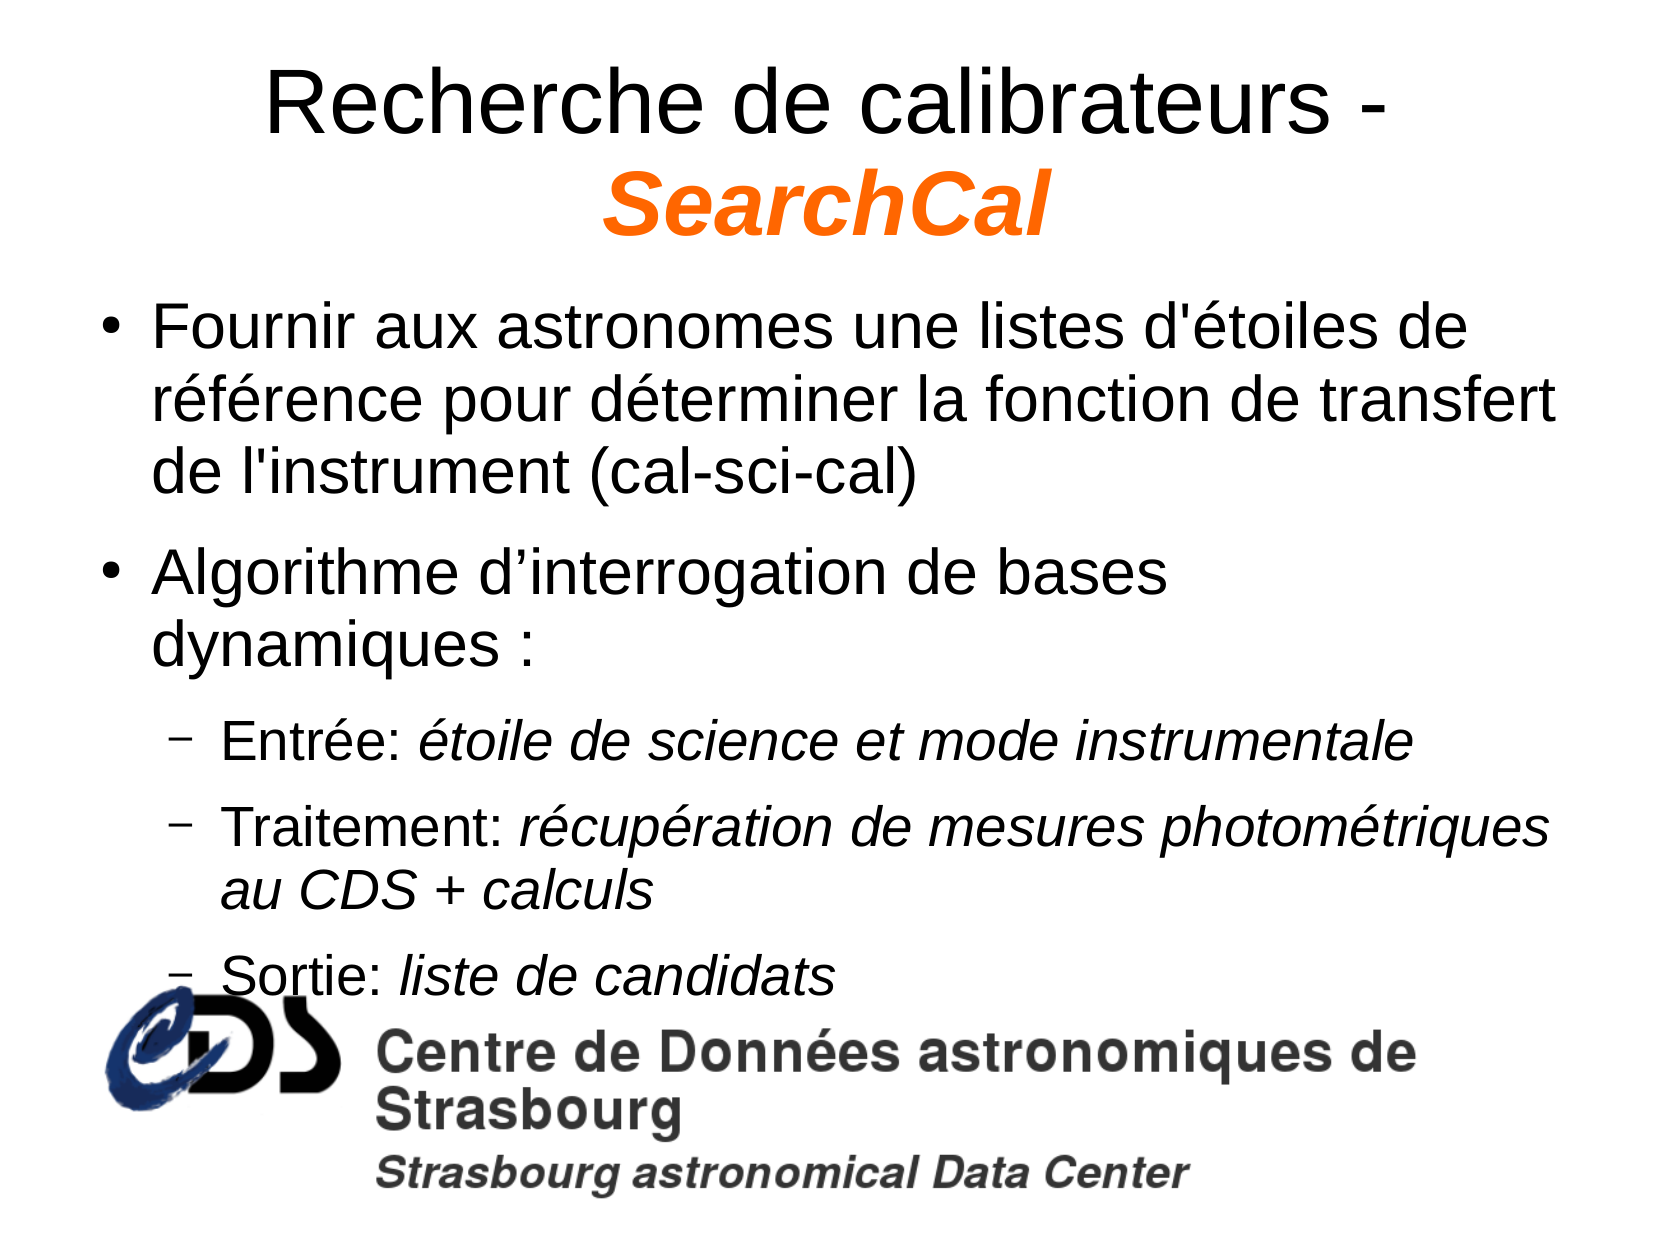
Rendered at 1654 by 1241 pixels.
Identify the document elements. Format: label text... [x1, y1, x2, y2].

title Recherche de calibrateurs - SearchCal [82, 49, 1571, 257]
list Fournir aux astronomes une listes d'étoiles de référence pour déterminer la fonction de transfert de l'instrument (cal-sci-cal) Algorithme d’interrogation de bases dynamiques : Entrée: étoile de science et mode instrumentale Traitement: récupération de mesures photométriques au CDS + calculs Sortie: liste de candidats [82, 290, 1571, 1010]
picture [82, 1010, 1571, 1241]
